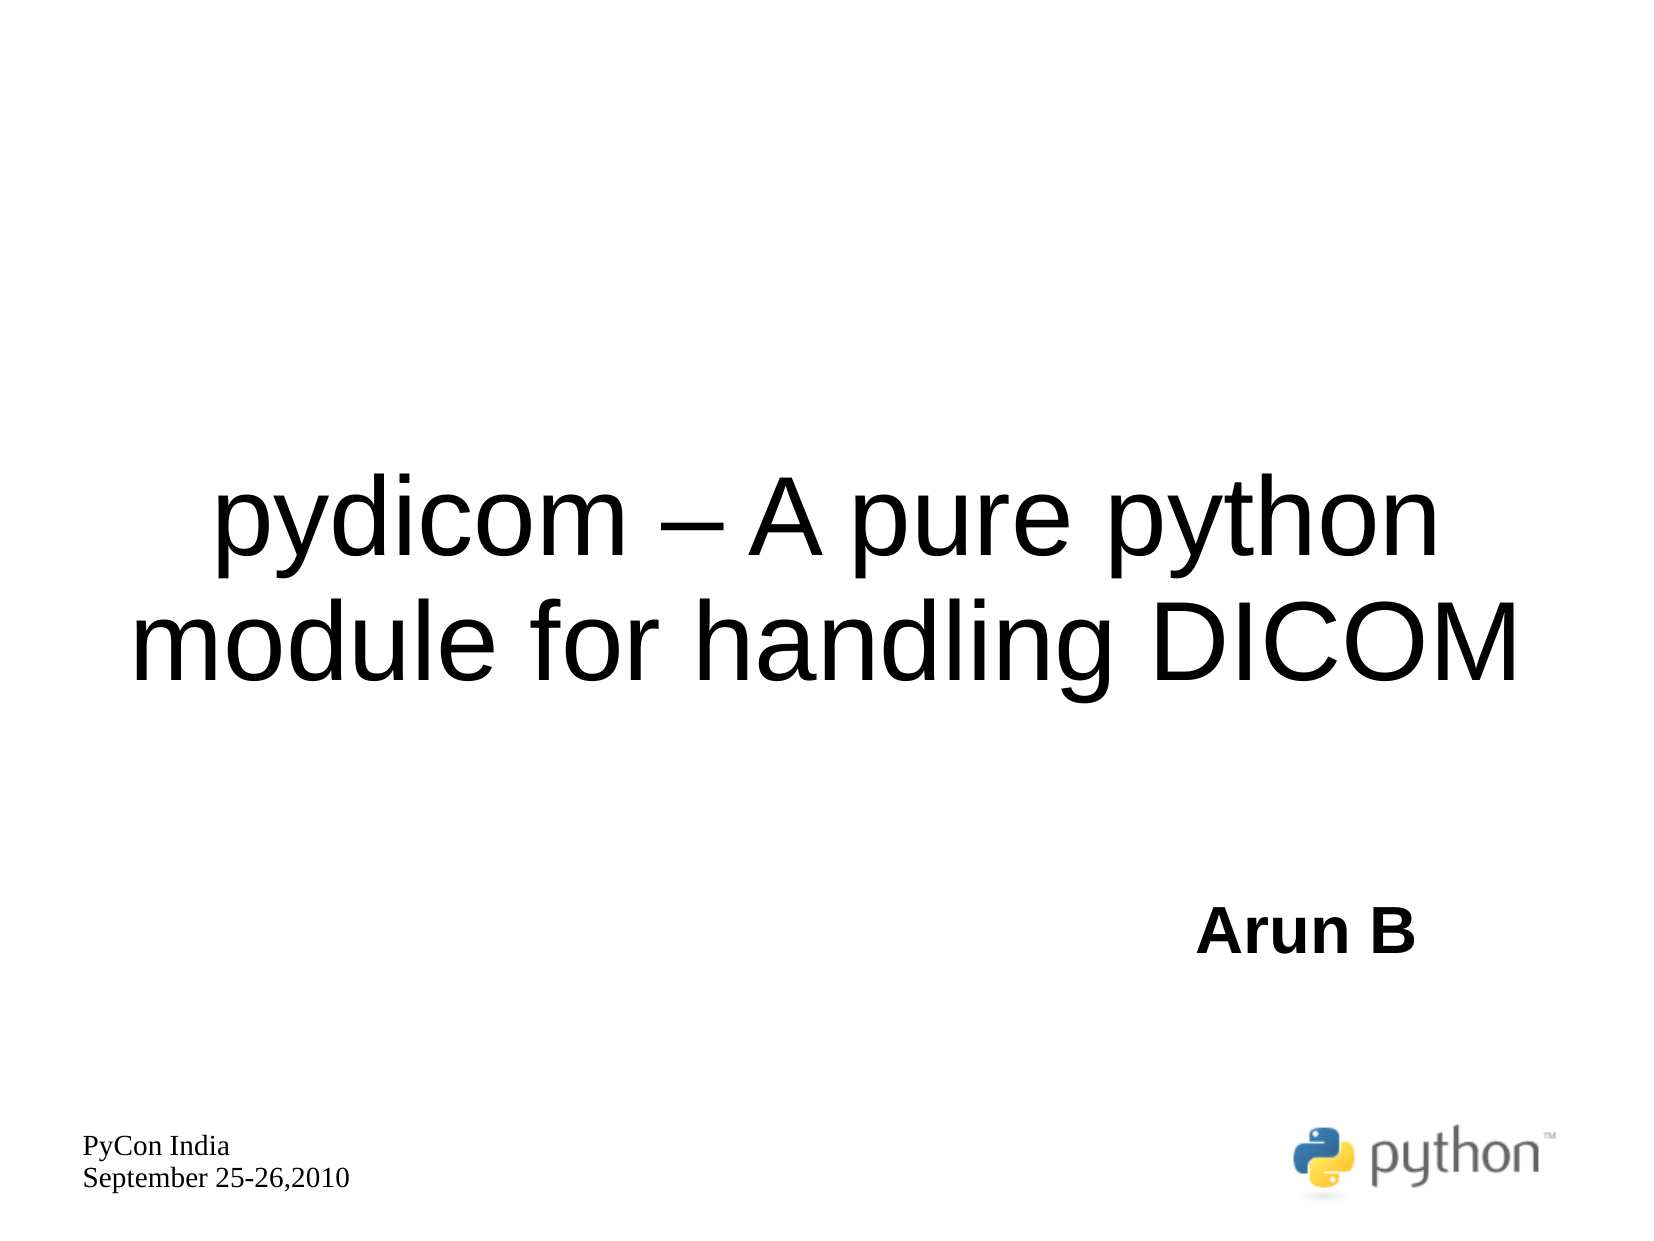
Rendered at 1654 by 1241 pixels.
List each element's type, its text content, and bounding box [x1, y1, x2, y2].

subtitle pydicom – A pure python module for handling DICOM [82, 49, 1571, 1109]
picture [1250, 1109, 1581, 1221]
text_box Arun B [1181, 885, 1447, 976]
